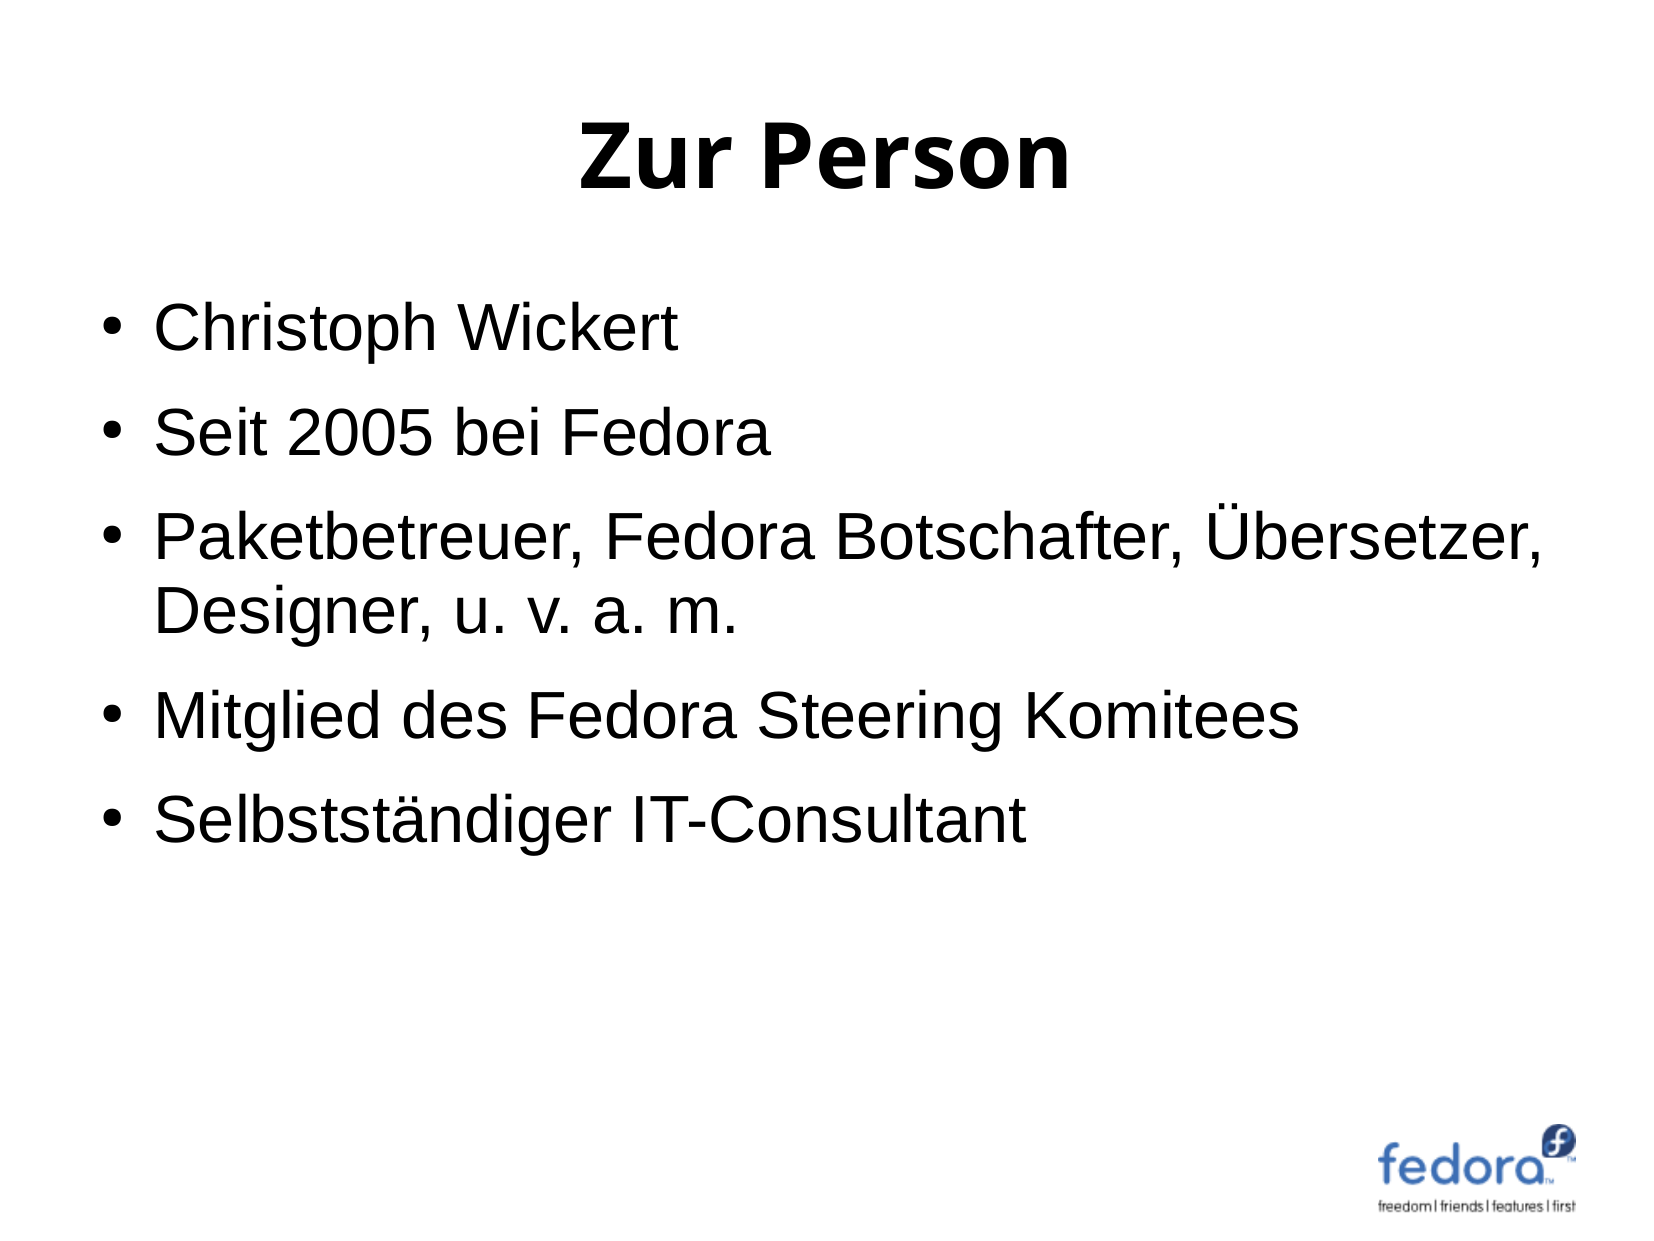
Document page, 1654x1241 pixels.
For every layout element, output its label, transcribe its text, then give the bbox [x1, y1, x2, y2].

picture [1378, 1124, 1576, 1214]
title Zur Person [82, 49, 1571, 257]
list Christoph Wickert Seit 2005 bei Fedora Paketbetreuer, Fedora Botschafter, Übersetzer, Designer, u. v. a. m. Mitglied des Fedora Steering Komitees Selbstständiger IT-Consultant [82, 290, 1571, 1109]
